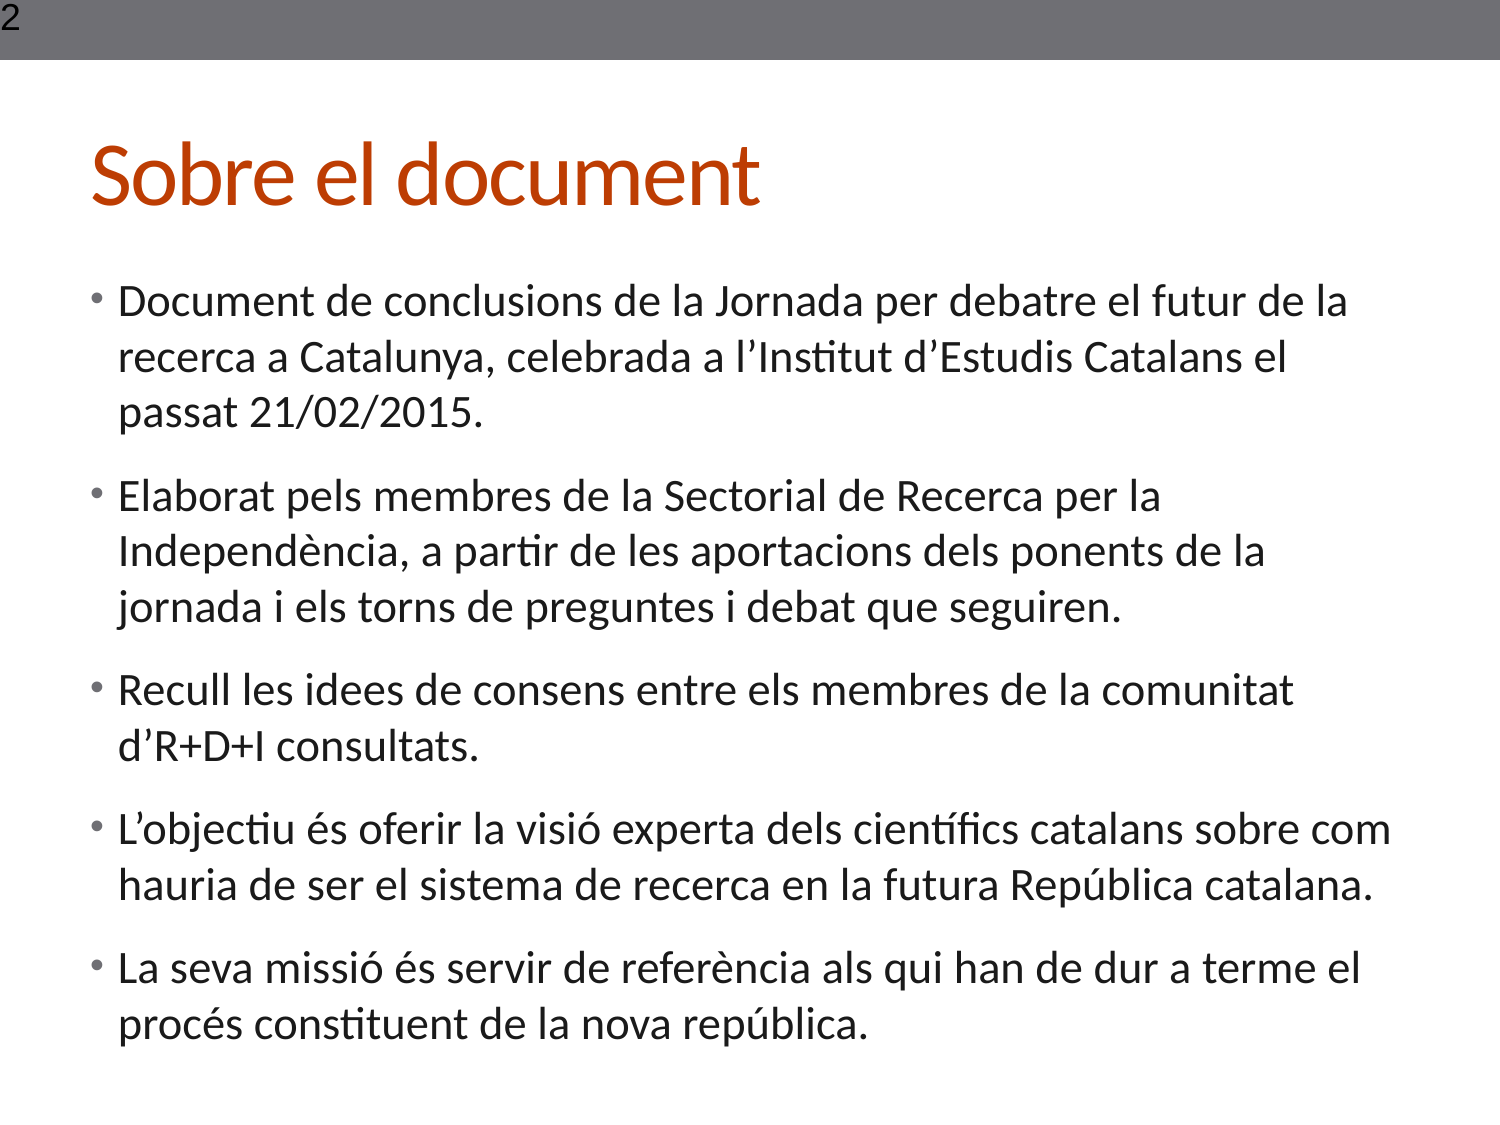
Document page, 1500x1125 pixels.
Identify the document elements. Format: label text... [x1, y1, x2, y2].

list Document de conclusions de la Jornada per debatre el futur de la recerca a Catalunya, celebrada a l’Institut d’Estudis Catalans el passat 21/02/2015. Elaborat pels membres de la Sectorial de Recerca per la Independència, a partir de les aportacions dels ponents de la jornada i els torns de preguntes i debat que seguiren. Recull les idees de consens entre els membres de la comunitat d’R+D+I consultats. L’objectiu és oferir la visió experta dels científics catalans sobre com hauria de ser el sistema de recerca en la futura República catalana. La seva missió és servir de referència als qui han de dur a terme el procés constituent de la nova república. [75, 262, 1425, 1063]
title Sobre el document [75, 87, 1425, 250]
